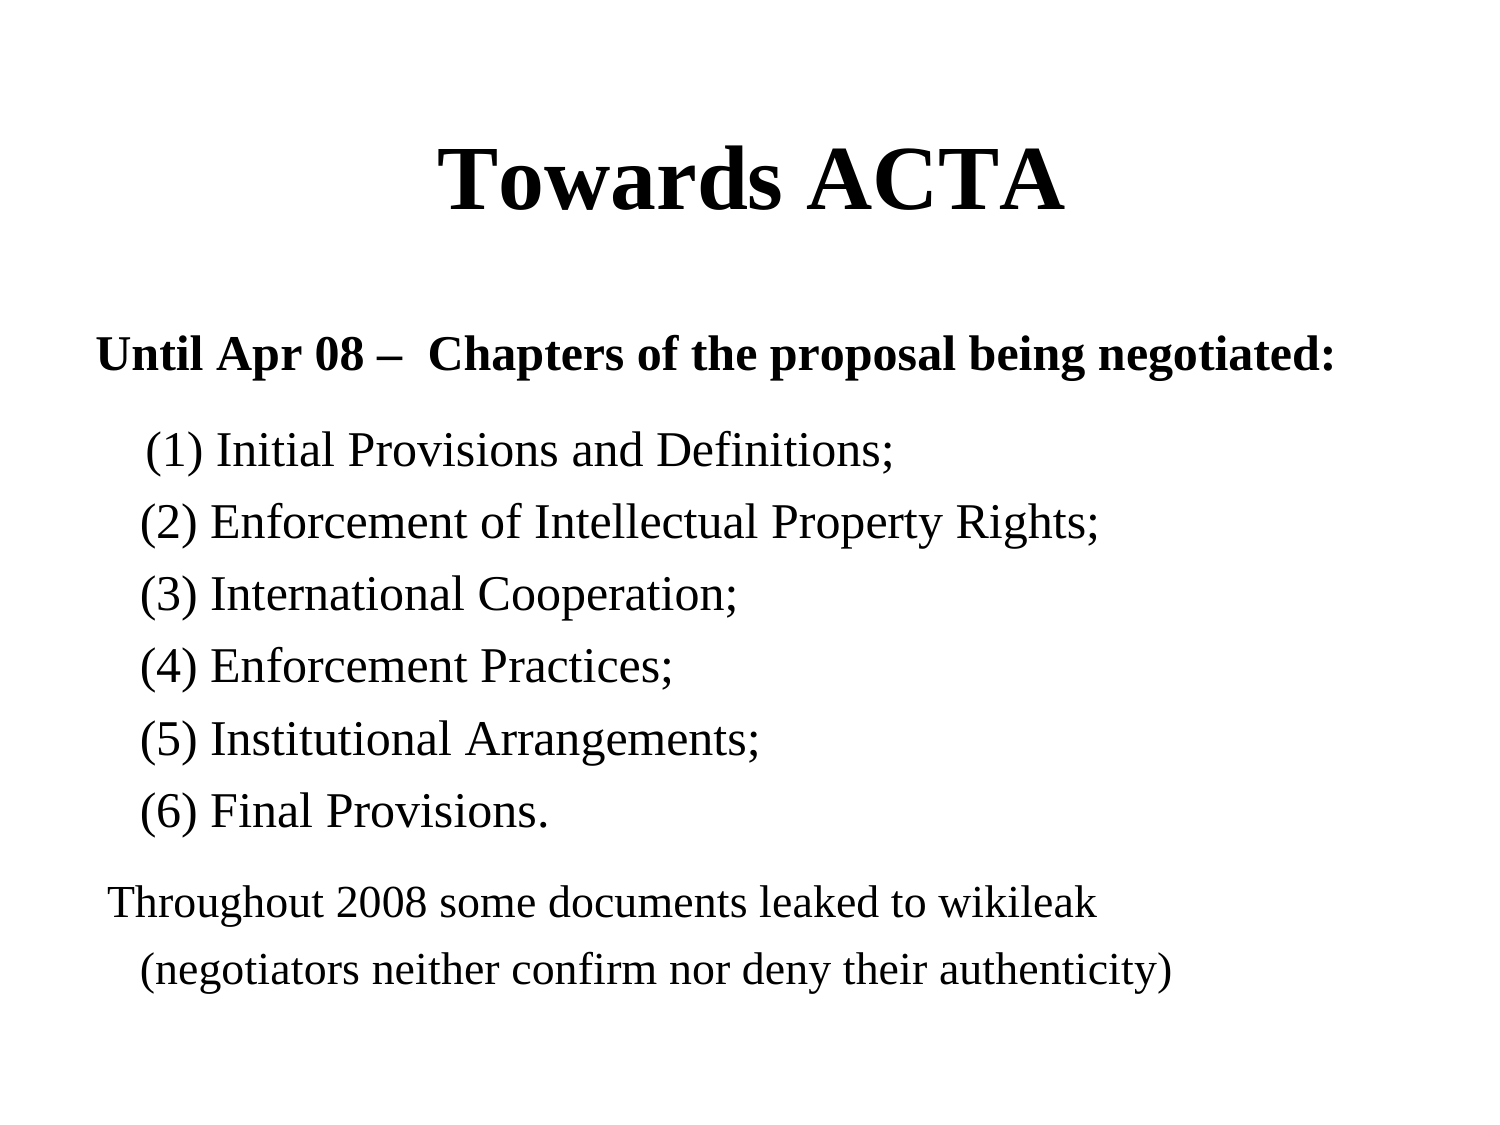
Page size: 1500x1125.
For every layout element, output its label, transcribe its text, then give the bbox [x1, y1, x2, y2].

text_box Until Apr 08 – Chapters of the proposal being negotiated: (1) Initial Provisions and Definitions; (2) Enforcement of Intellectual Property Rights; (3) International Cooperation; (4) Enforcement Practices; (5) Institutional Arrangements; (6) Final Provisions. Throughout 2008 some documents leaked to wikileak (negotiators neither confirm nor deny their authenticity) [80, 246, 1434, 1002]
title Towards ACTA [87, 52, 1416, 246]
